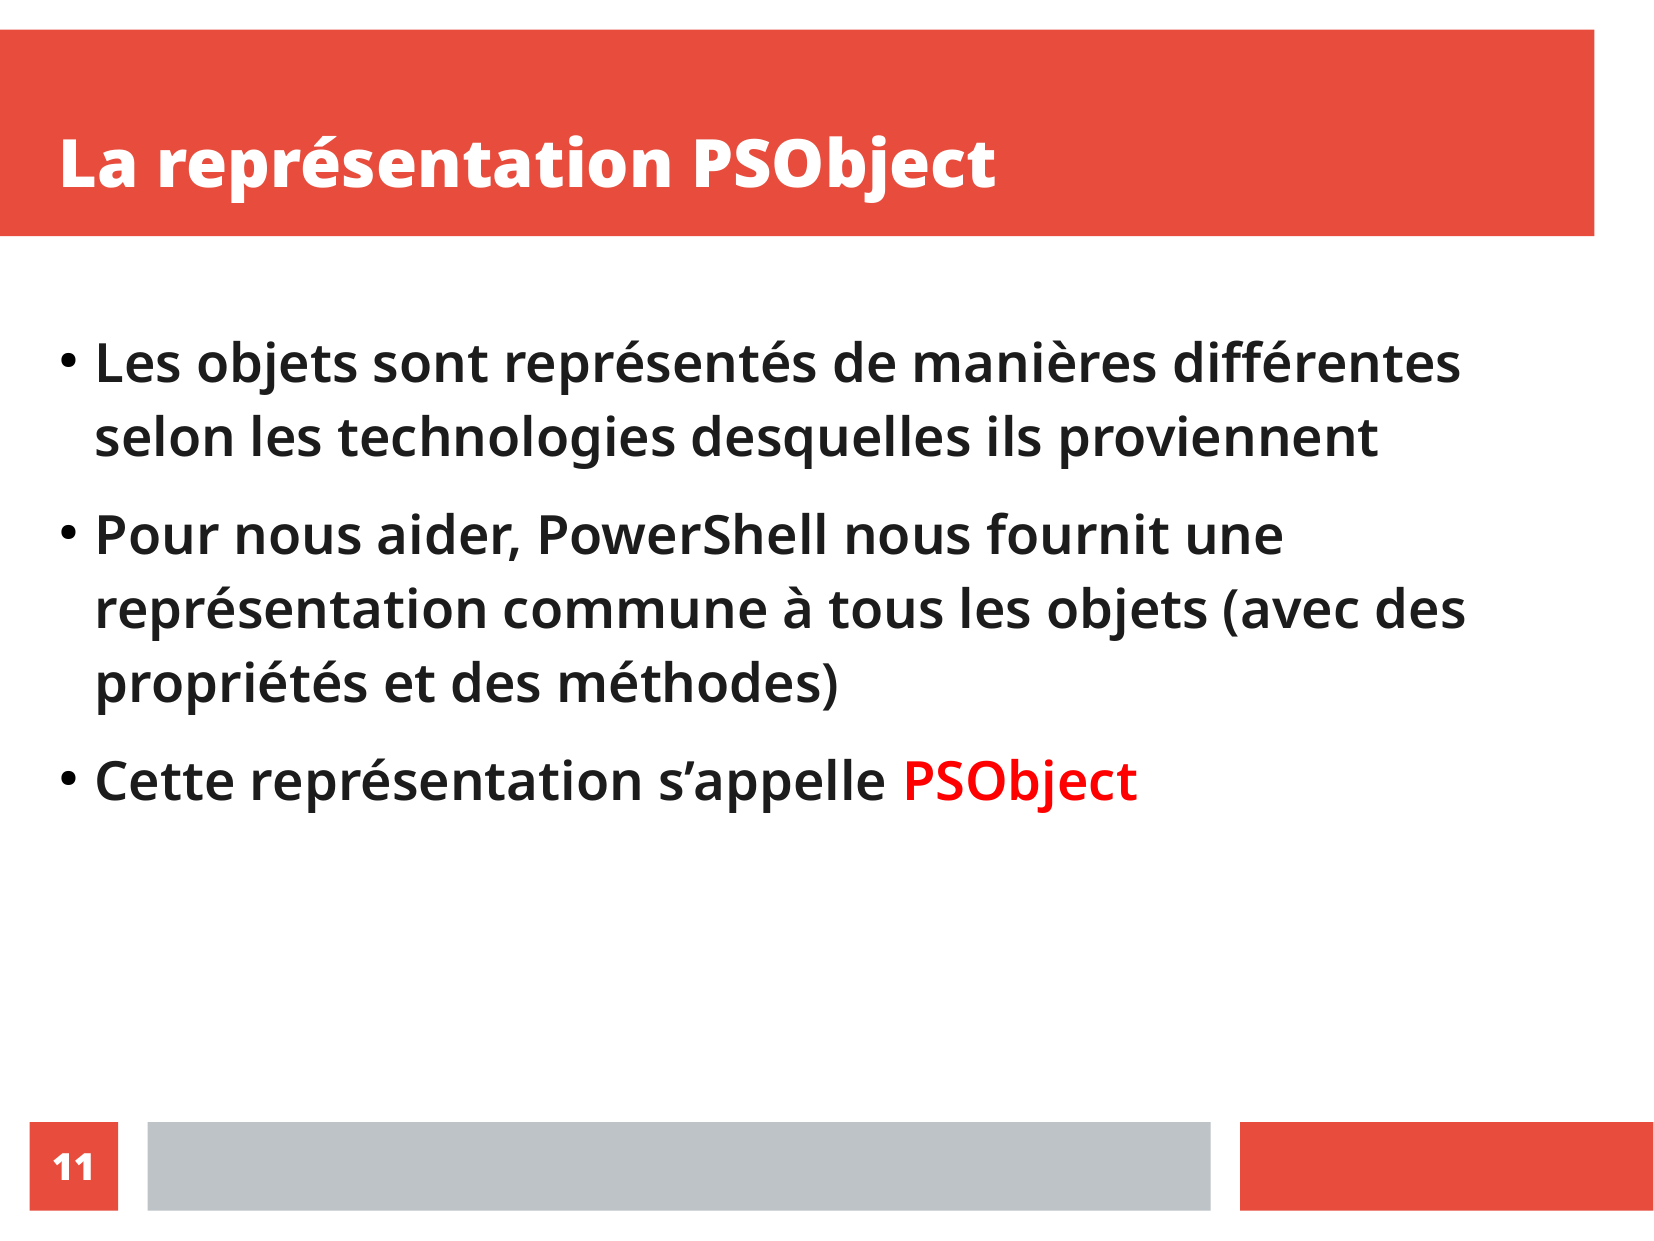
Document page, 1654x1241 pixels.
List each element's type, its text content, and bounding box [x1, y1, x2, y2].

list Les objets sont représentés de manières différentes selon les technologies desquelles ils proviennent Pour nous aider, PowerShell nous fournit une représentation commune à tous les objets (avec des propriétés et des méthodes) Cette représentation s’appelle PSObject [59, 324, 1565, 1093]
title La représentation PSObject [59, 59, 1595, 207]
